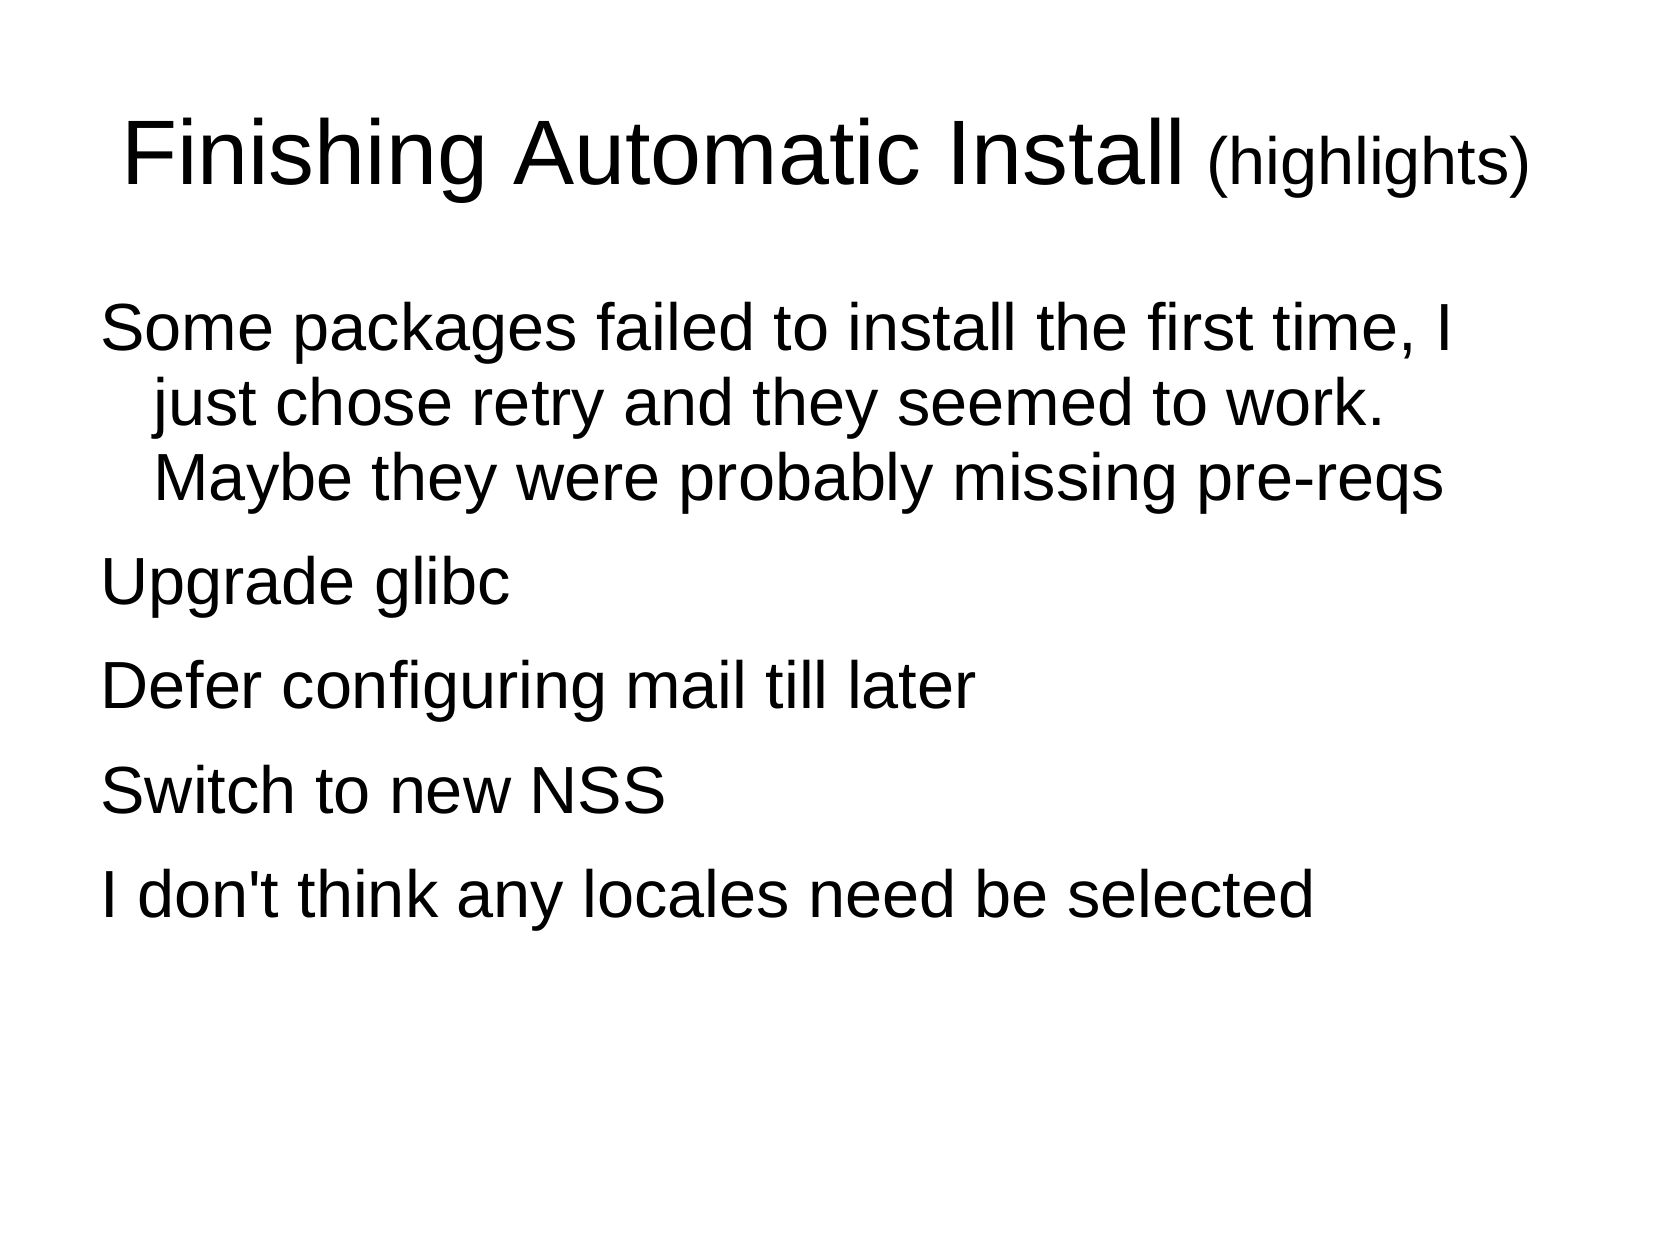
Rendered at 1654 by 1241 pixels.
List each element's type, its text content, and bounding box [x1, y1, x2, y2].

title Finishing Automatic Install (highlights) [82, 49, 1571, 257]
list Some packages failed to install the first time, I just chose retry and they seemed to work. Maybe they were probably missing pre-reqs Upgrade glibc Defer configuring mail till later Switch to new NSS I don't think any locales need be selected [82, 290, 1571, 1109]
